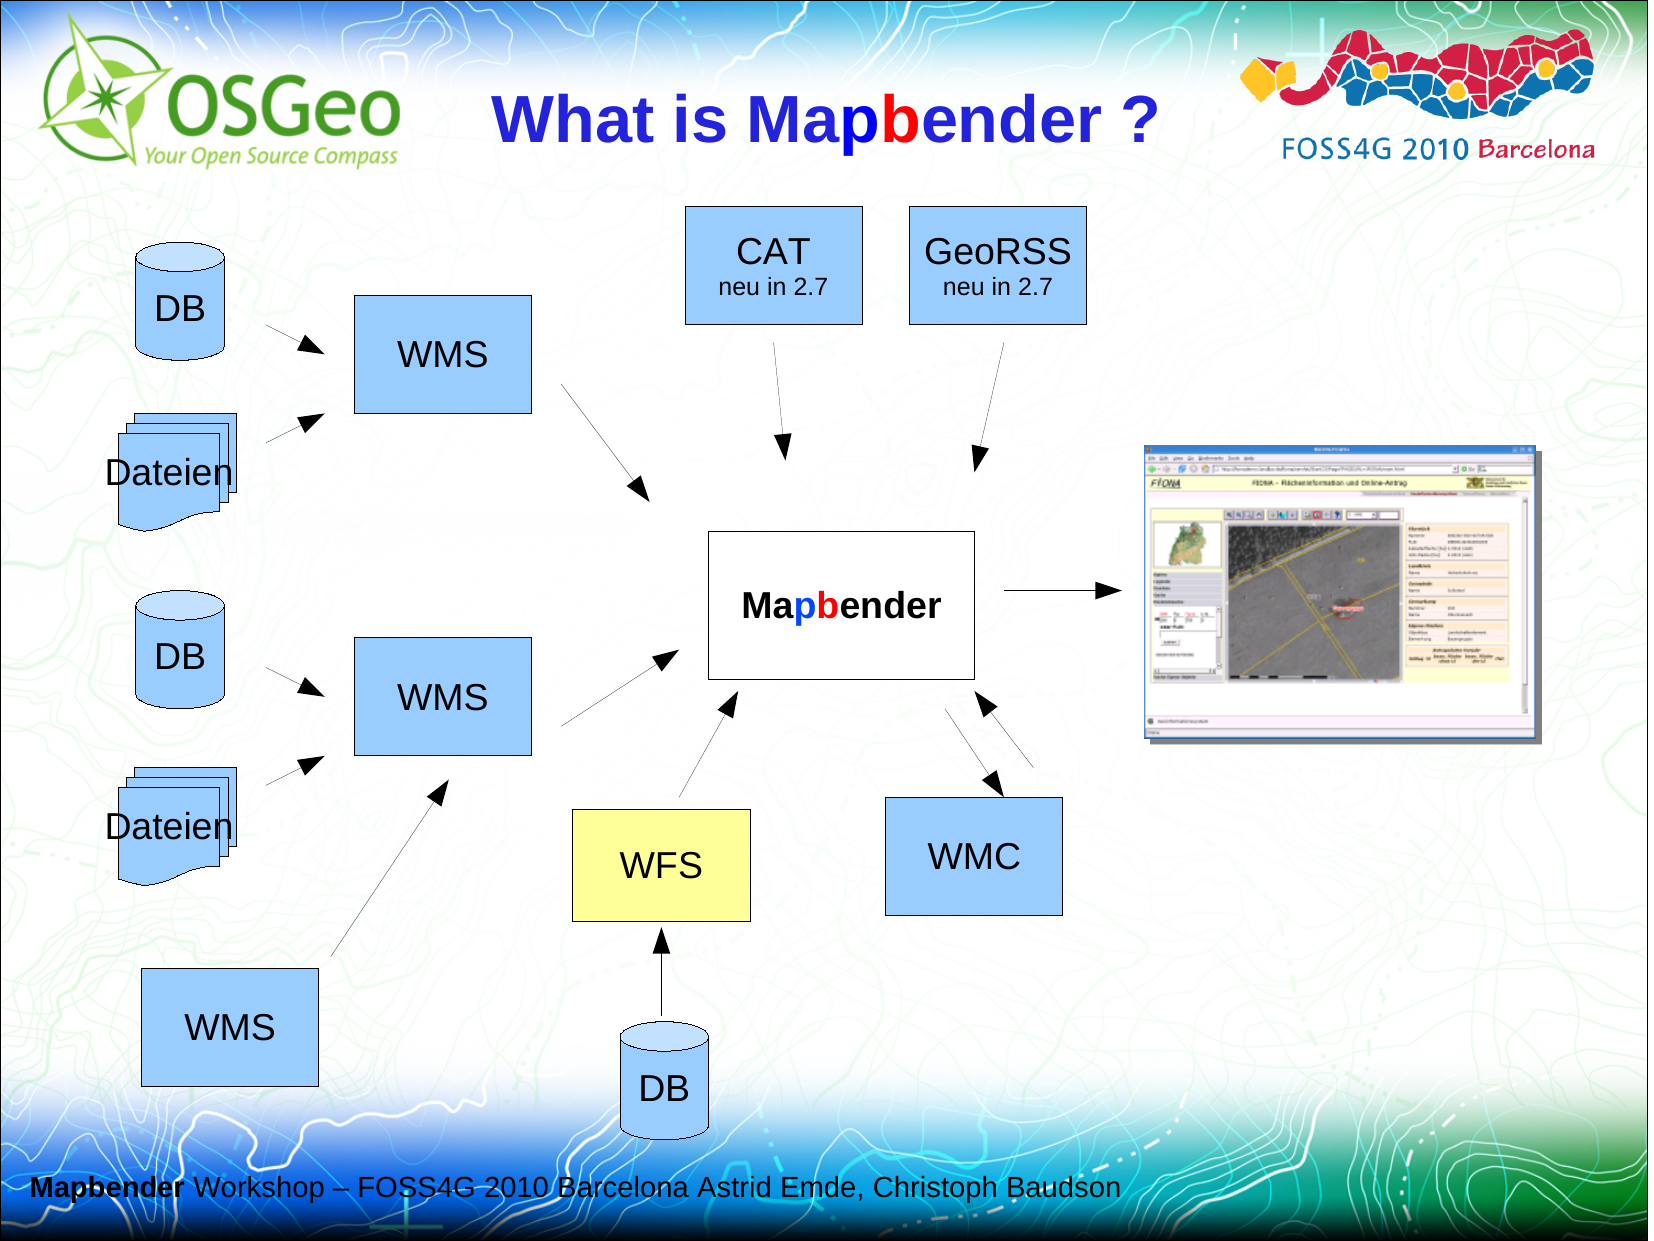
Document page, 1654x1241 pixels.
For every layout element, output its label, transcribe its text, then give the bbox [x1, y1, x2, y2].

text_box DB [620, 1039, 709, 1140]
text_box WMS [354, 295, 532, 414]
text_box Dateien [118, 462, 126, 482]
text_box DB [135, 258, 225, 361]
text_box CAT neu in 2.7 [685, 206, 863, 325]
text_box WMS [354, 637, 532, 756]
text_box DB [135, 606, 225, 709]
text_box WFS [572, 809, 751, 922]
text_box Dateien [118, 413, 237, 532]
text_box Dateien [118, 767, 237, 886]
title What is Mapbender ? [82, 31, 1571, 207]
text_box WMC [885, 797, 1063, 916]
text_box GeoRSS neu in 2.7 [909, 206, 1087, 325]
picture [1, 1, 1647, 1240]
text_box Dateien [118, 816, 126, 836]
text_box Mapbender [708, 531, 975, 680]
text_box WMS [141, 968, 319, 1087]
